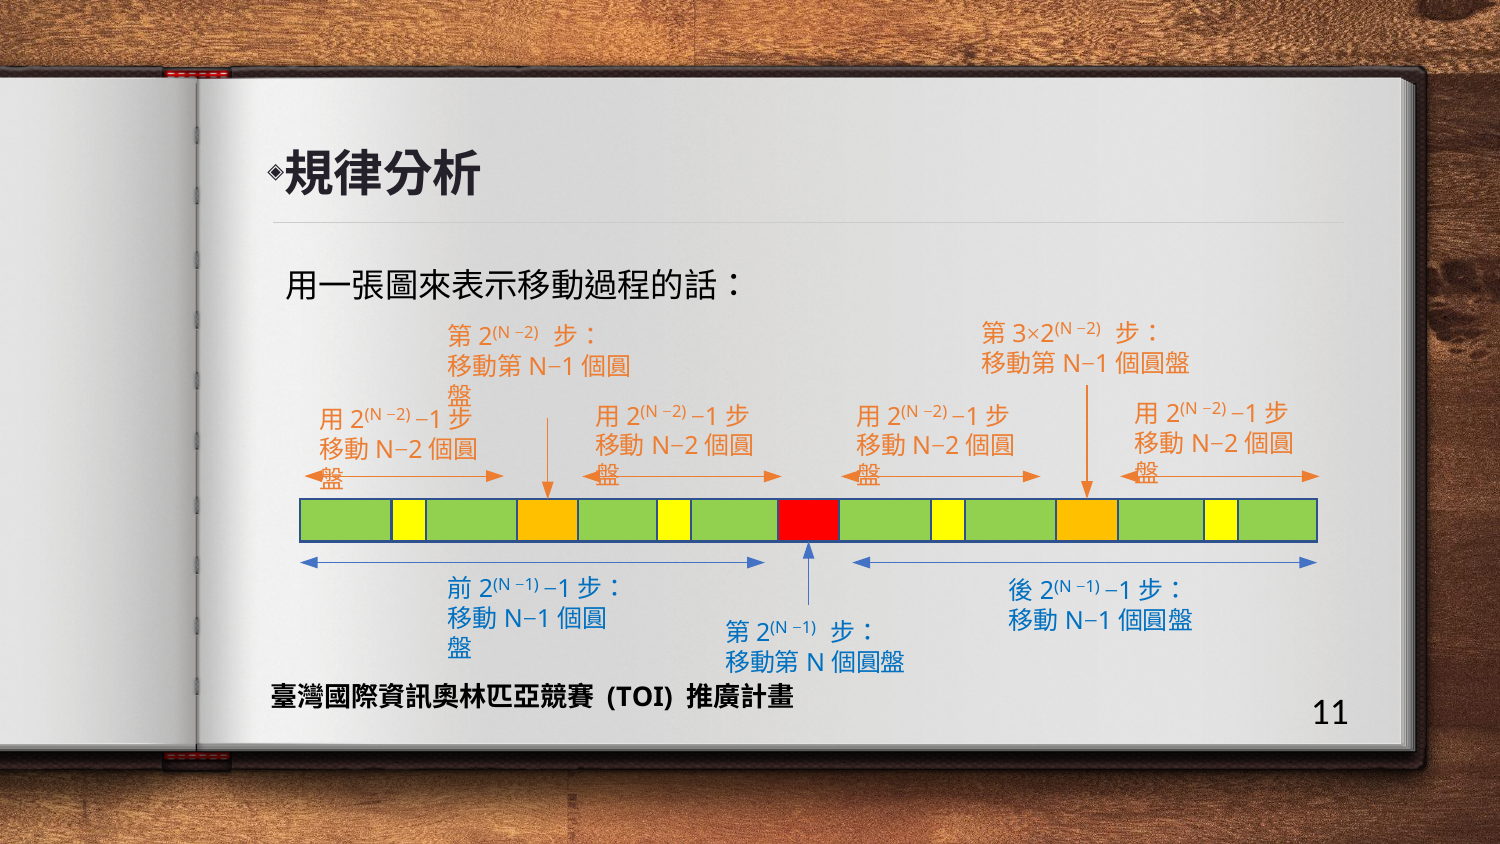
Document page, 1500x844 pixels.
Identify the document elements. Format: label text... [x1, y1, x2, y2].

text_box 前2(N −1) −1步： 移動N−1個圓盤 [432, 565, 638, 641]
text_box 用2(N −2) −1步 移動N−2個圓盤 [1120, 390, 1333, 495]
text_box [1295, 672, 1386, 737]
text_box 第2(N −1) 步： 移動第N個圓盤 [710, 608, 928, 685]
text_box 第3×2(N −2) 步： 移動第N−1個圓盤 [966, 309, 1208, 386]
text_box 用一張圖來表示移動過程的話： [270, 256, 1368, 434]
text_box 用2(N −2) −1步 移動N−2個圓盤 [841, 392, 1054, 497]
text_box 後2(N −1) −1步： 移動N−1個圓盤 [993, 567, 1220, 643]
text_box 第2(N −2) 步： 移動第N−1個圓盤 [432, 313, 664, 389]
list 規律分析 [252, 126, 1194, 216]
text_box 用2(N −2) −1步 移動N−2個圓盤 [580, 392, 793, 497]
text_box [300, 499, 1317, 541]
text_box 用2(N −2) −1步 移動N−2個圓盤 [304, 396, 517, 501]
